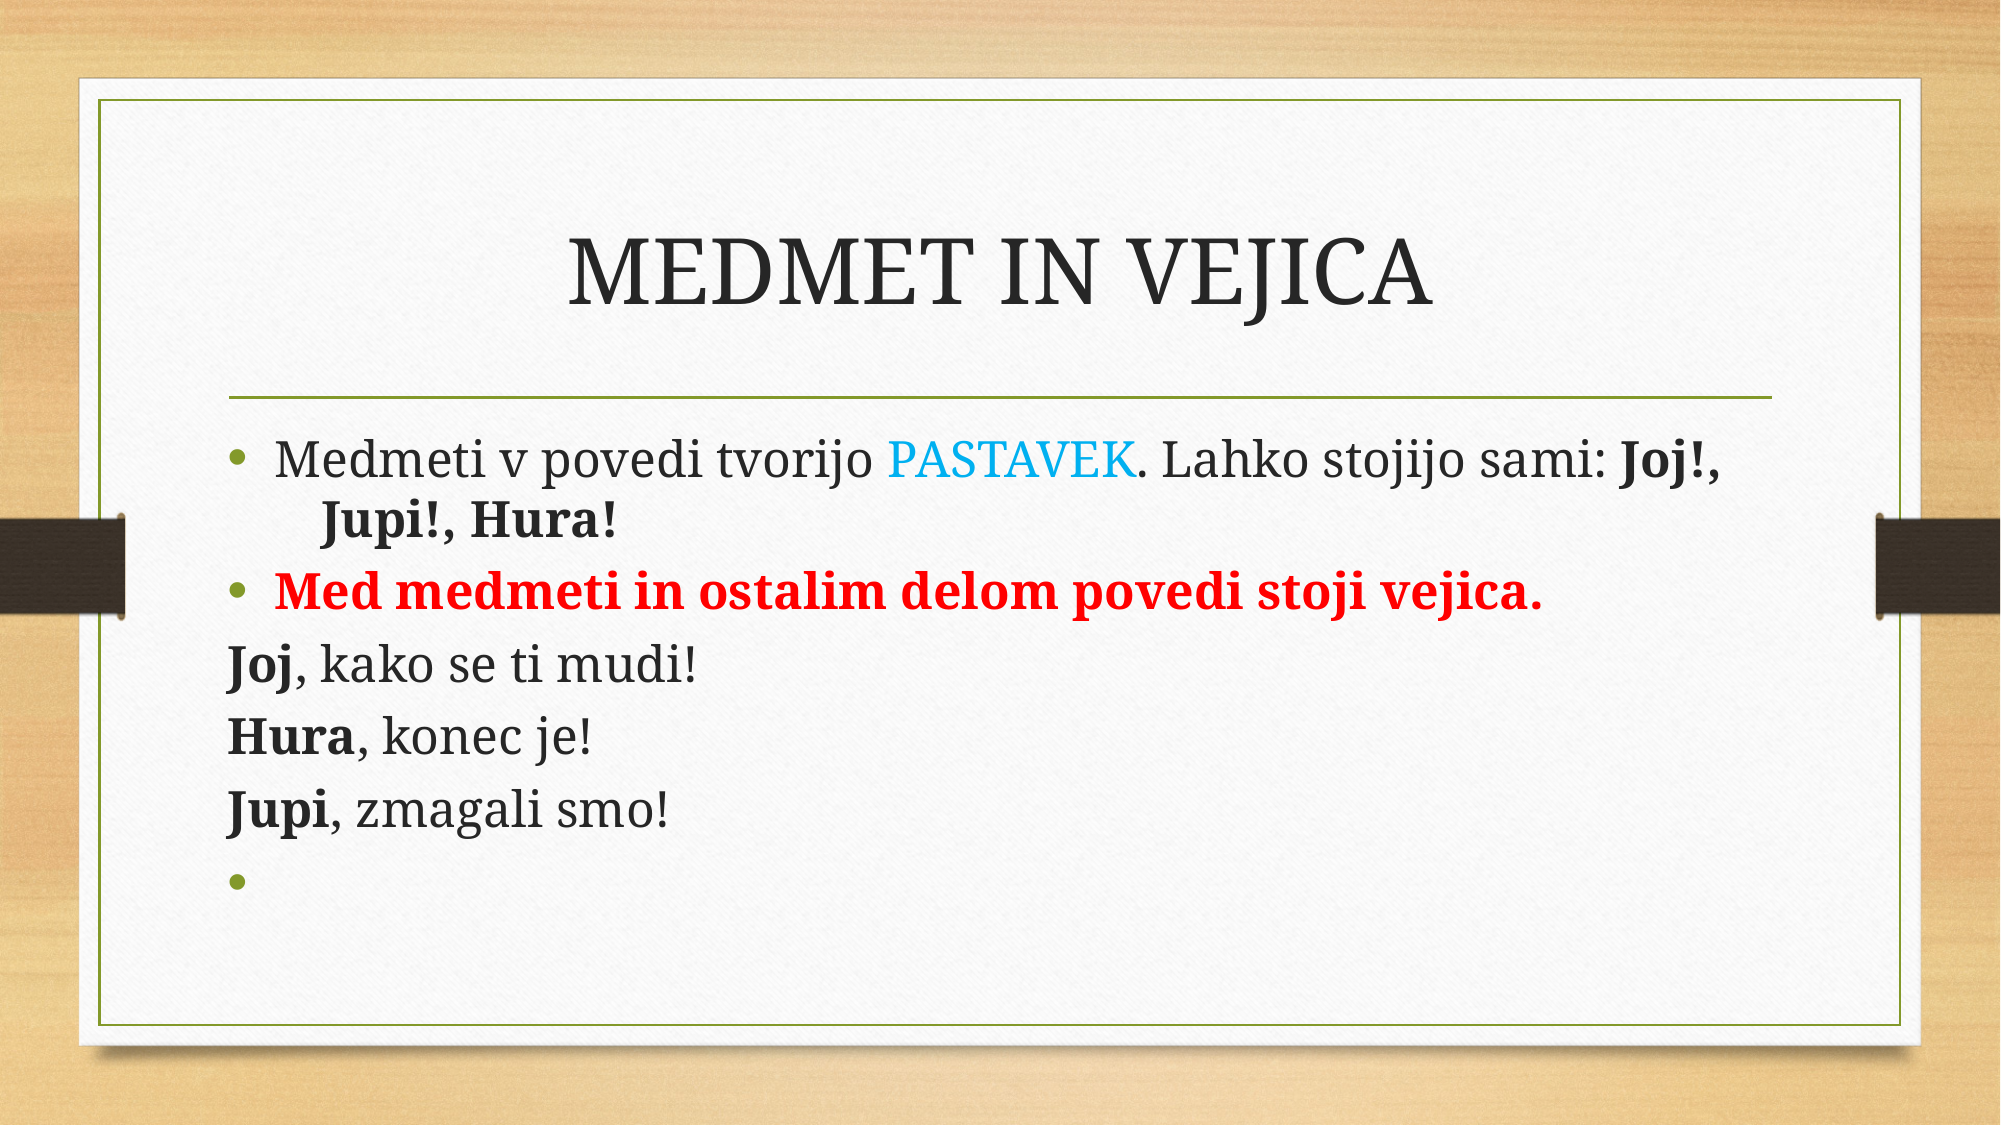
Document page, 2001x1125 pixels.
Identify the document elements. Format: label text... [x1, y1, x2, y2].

list Medmeti v povedi tvorijo PASTAVEK. Lahko stojijo sami: Joj!, Jupi!, Hura! Med medmeti in ostalim delom povedi stoji vejica. Joj, kako se ti mudi! Hura, konec je! Jupi, zmagali smo! [212, 419, 1788, 964]
title MEDMET IN VEJICA [212, 161, 1788, 376]
